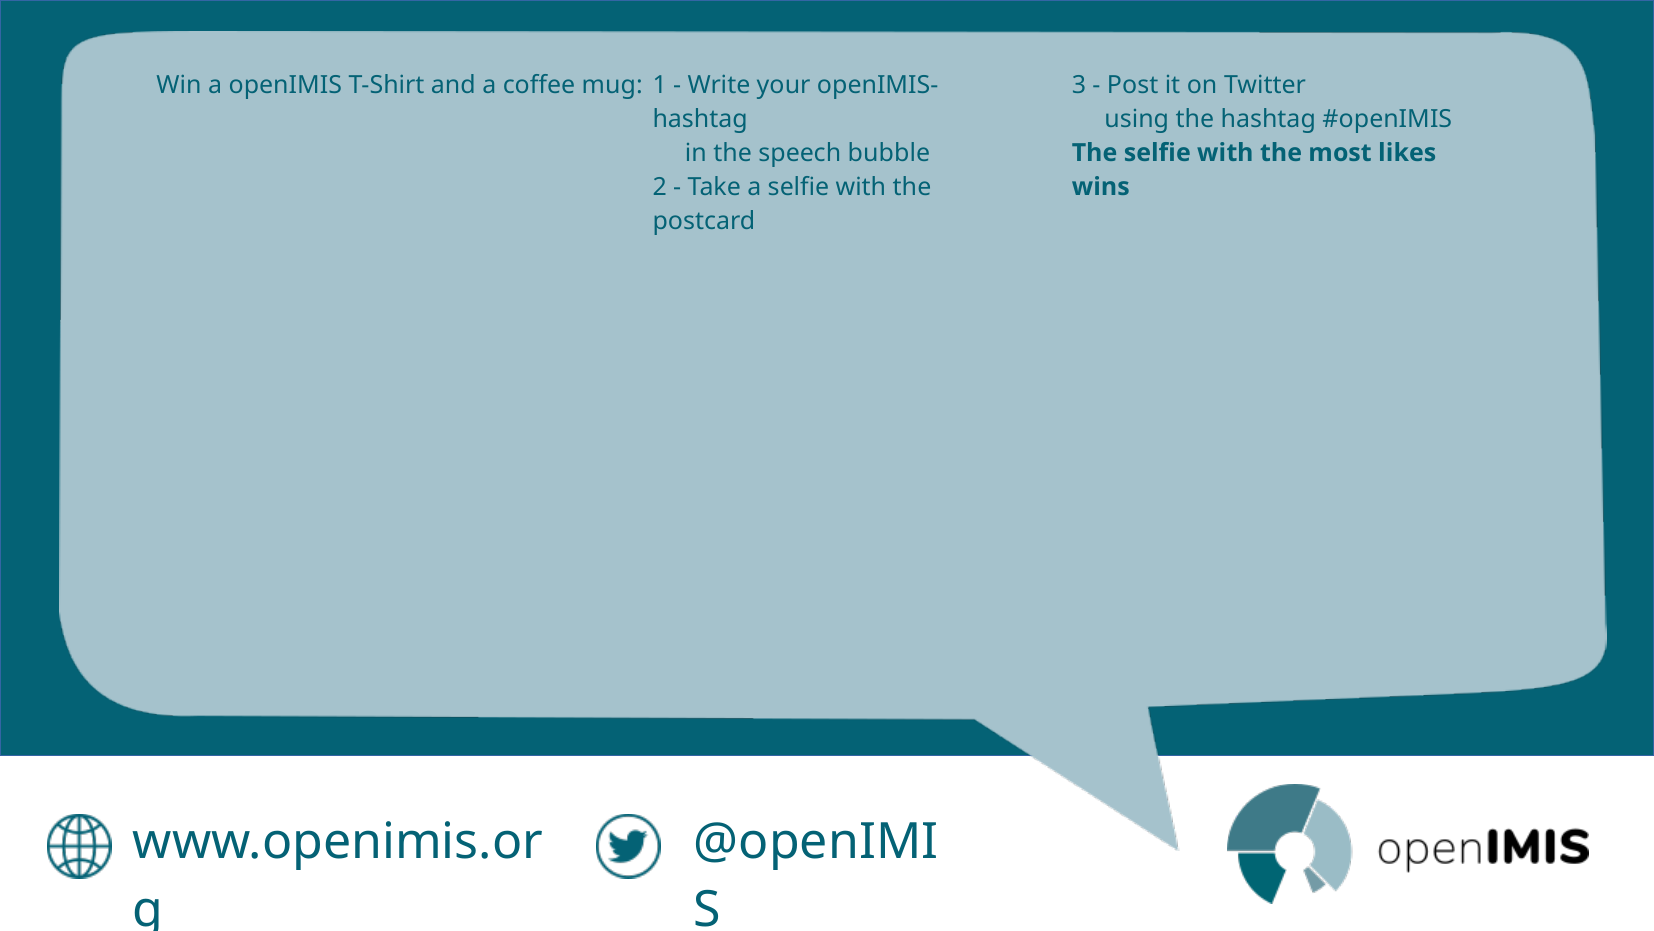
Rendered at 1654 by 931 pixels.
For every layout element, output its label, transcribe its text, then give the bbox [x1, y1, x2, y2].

text_box 3 - Post it on Twitter using the hashtag #openIMIS The selfie with the most likes wins [1057, 59, 1483, 219]
text_box @openIMIS [679, 797, 957, 885]
text_box www.openimis.org [118, 797, 567, 885]
text_box [0, 0, 1654, 756]
text_box 1 - Write your openIMIS-hashtag in the speech bubble 2 - Take a selfie with the postcard [637, 59, 1040, 219]
picture [47, 31, 1607, 904]
text_box Win a openIMIS T-Shirt and a coffee mug: [141, 59, 637, 119]
